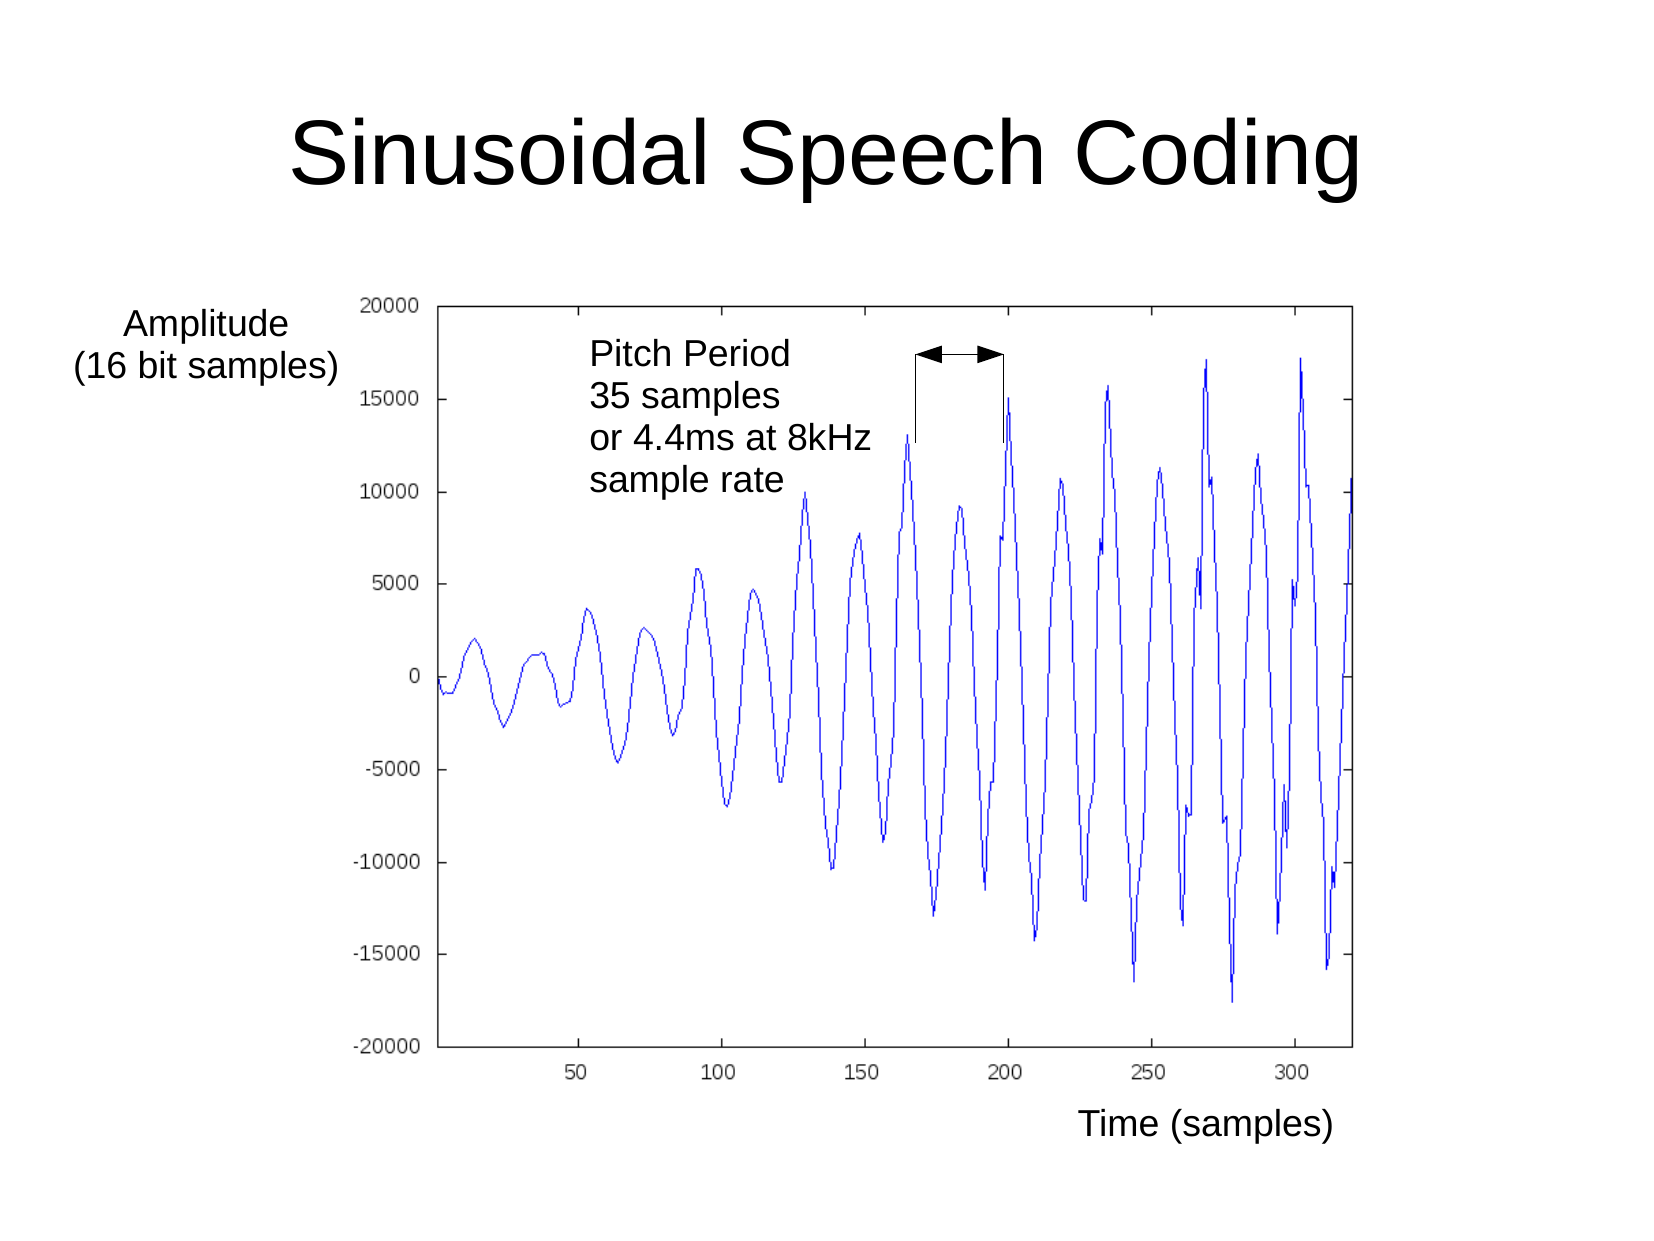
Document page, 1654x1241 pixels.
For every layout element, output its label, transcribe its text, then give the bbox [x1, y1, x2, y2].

text_box Pitch Period 35 samples or 4.4ms at 8kHz sample rate [574, 324, 888, 508]
picture [294, 280, 1386, 1100]
title Sinusoidal Speech Coding [82, 49, 1571, 257]
text_box Amplitude (16 bit samples) [58, 295, 355, 414]
text_box Time (samples) [1062, 1094, 1350, 1152]
